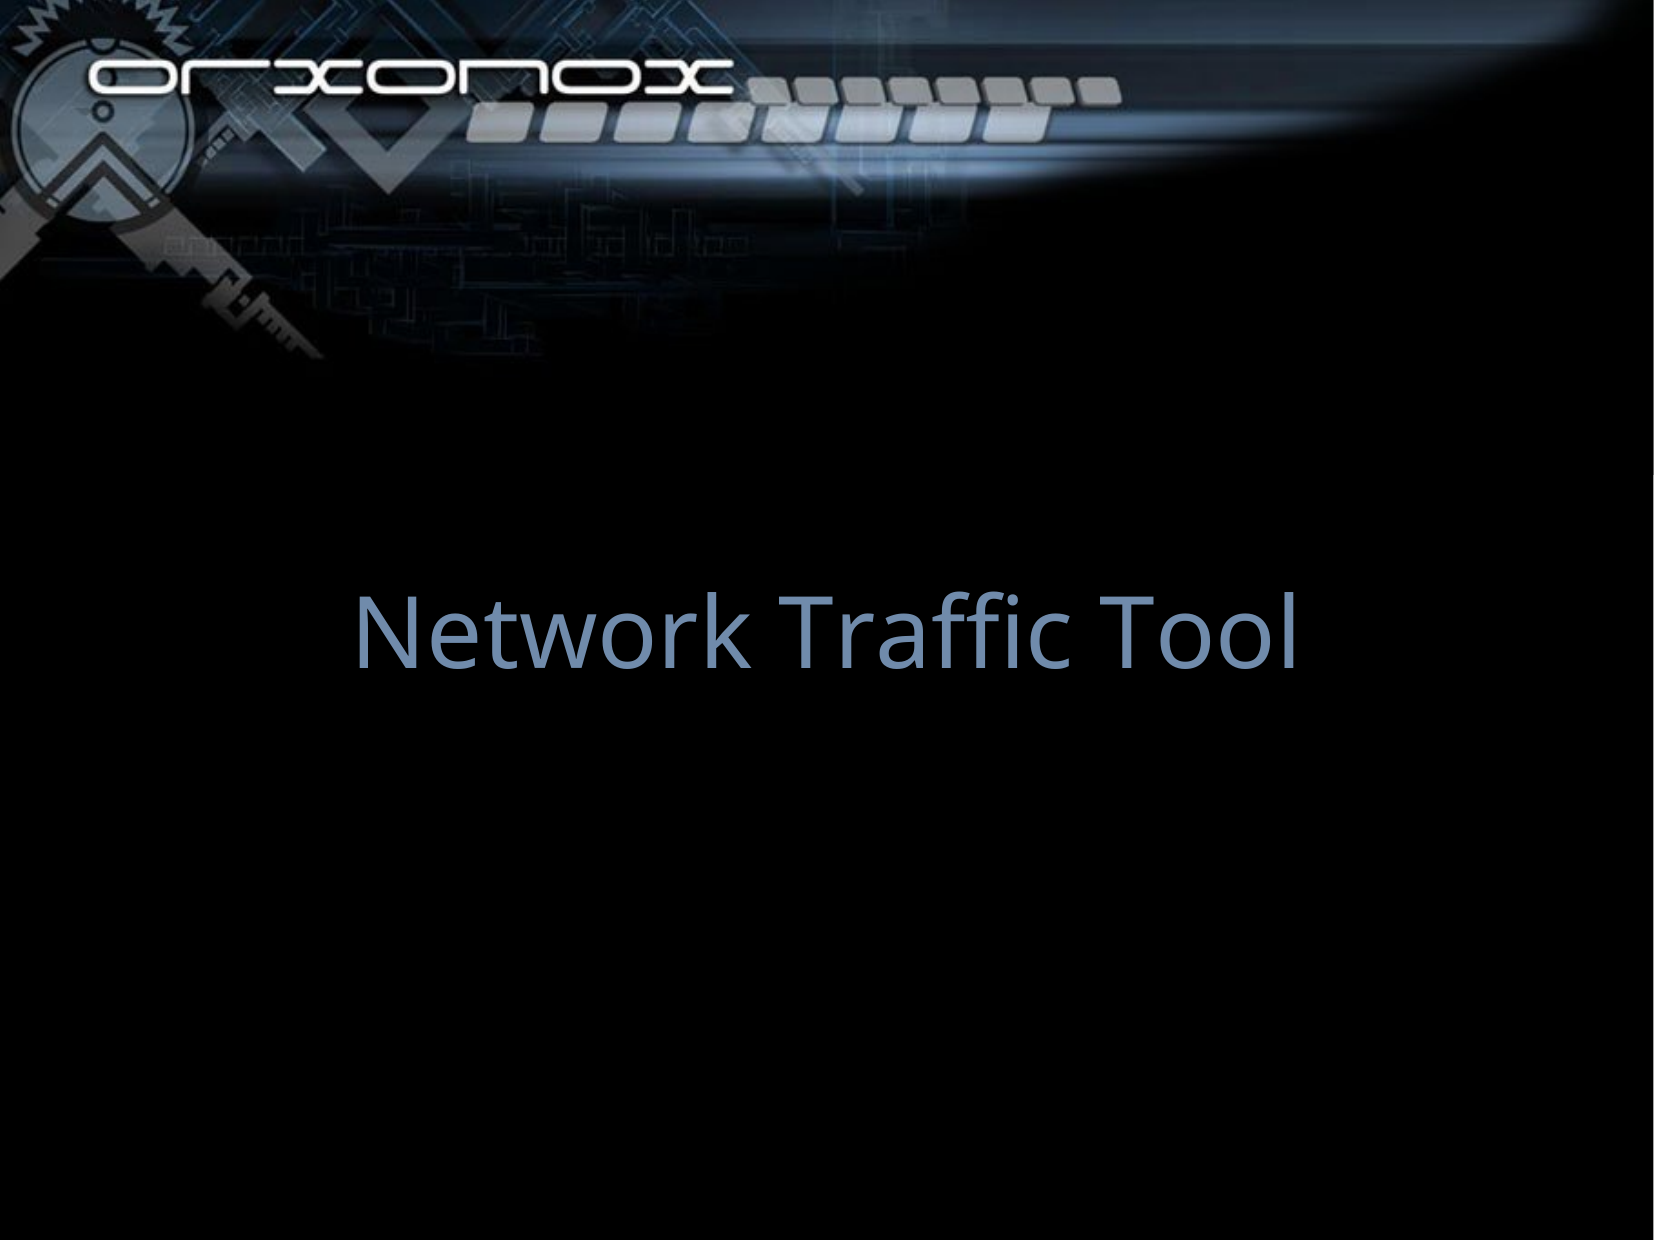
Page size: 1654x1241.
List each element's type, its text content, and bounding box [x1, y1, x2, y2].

picture [0, 0, 1654, 475]
text_box Network Traffic Tool [302, 554, 1351, 686]
